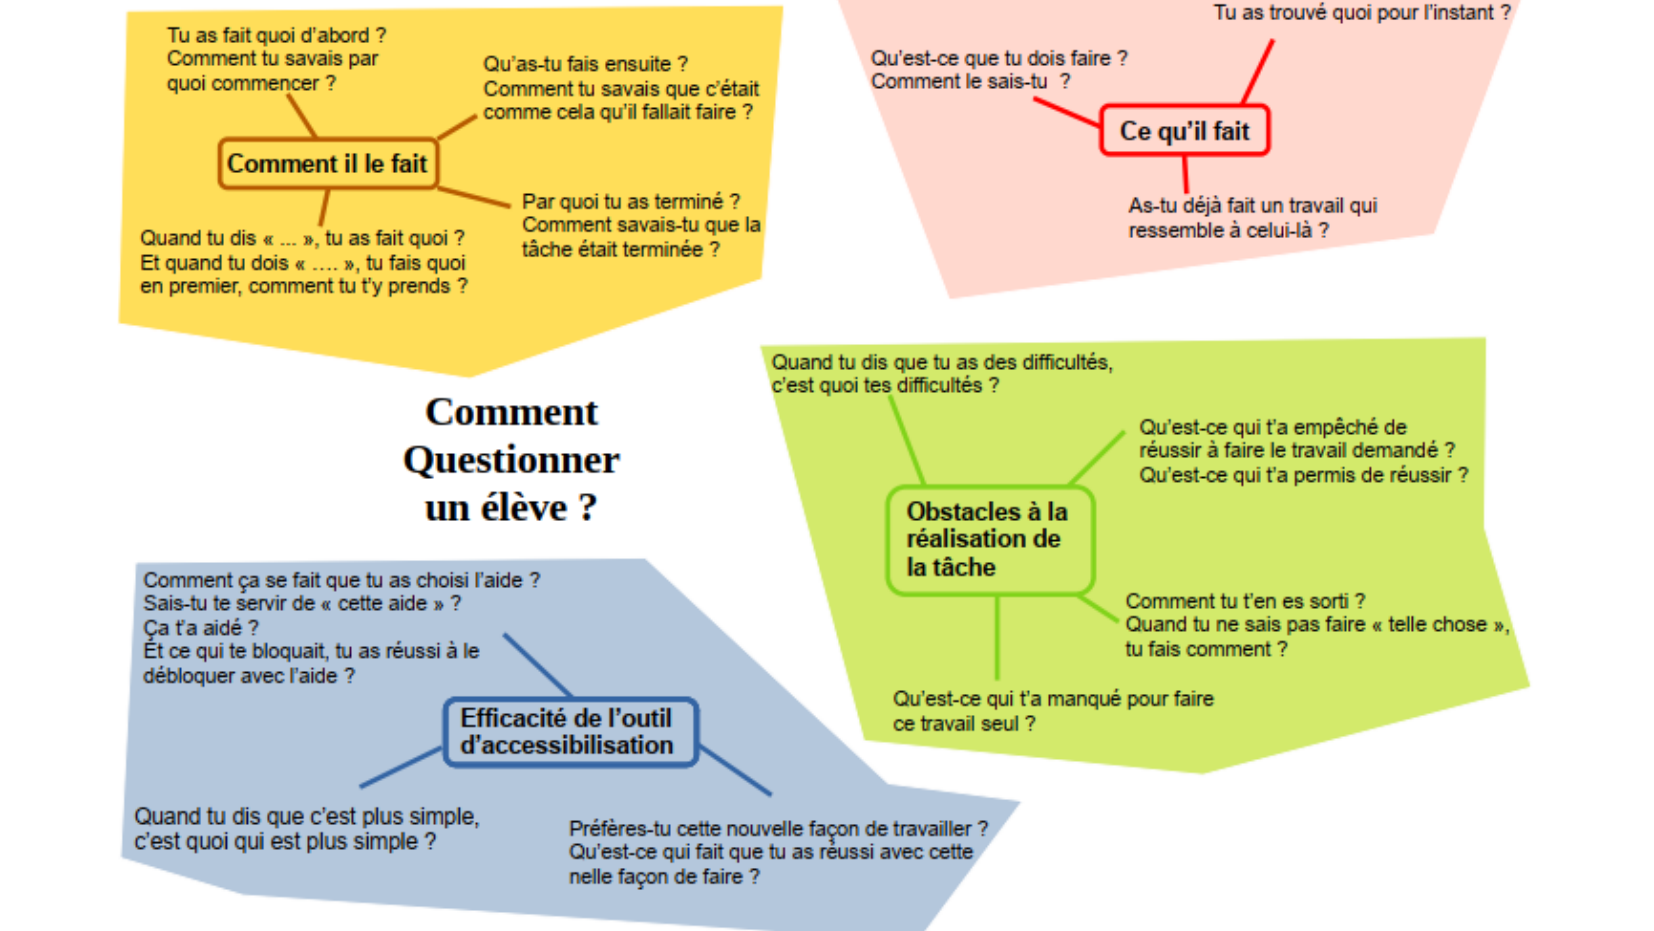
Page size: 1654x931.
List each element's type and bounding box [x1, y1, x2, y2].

picture [117, 0, 1536, 931]
